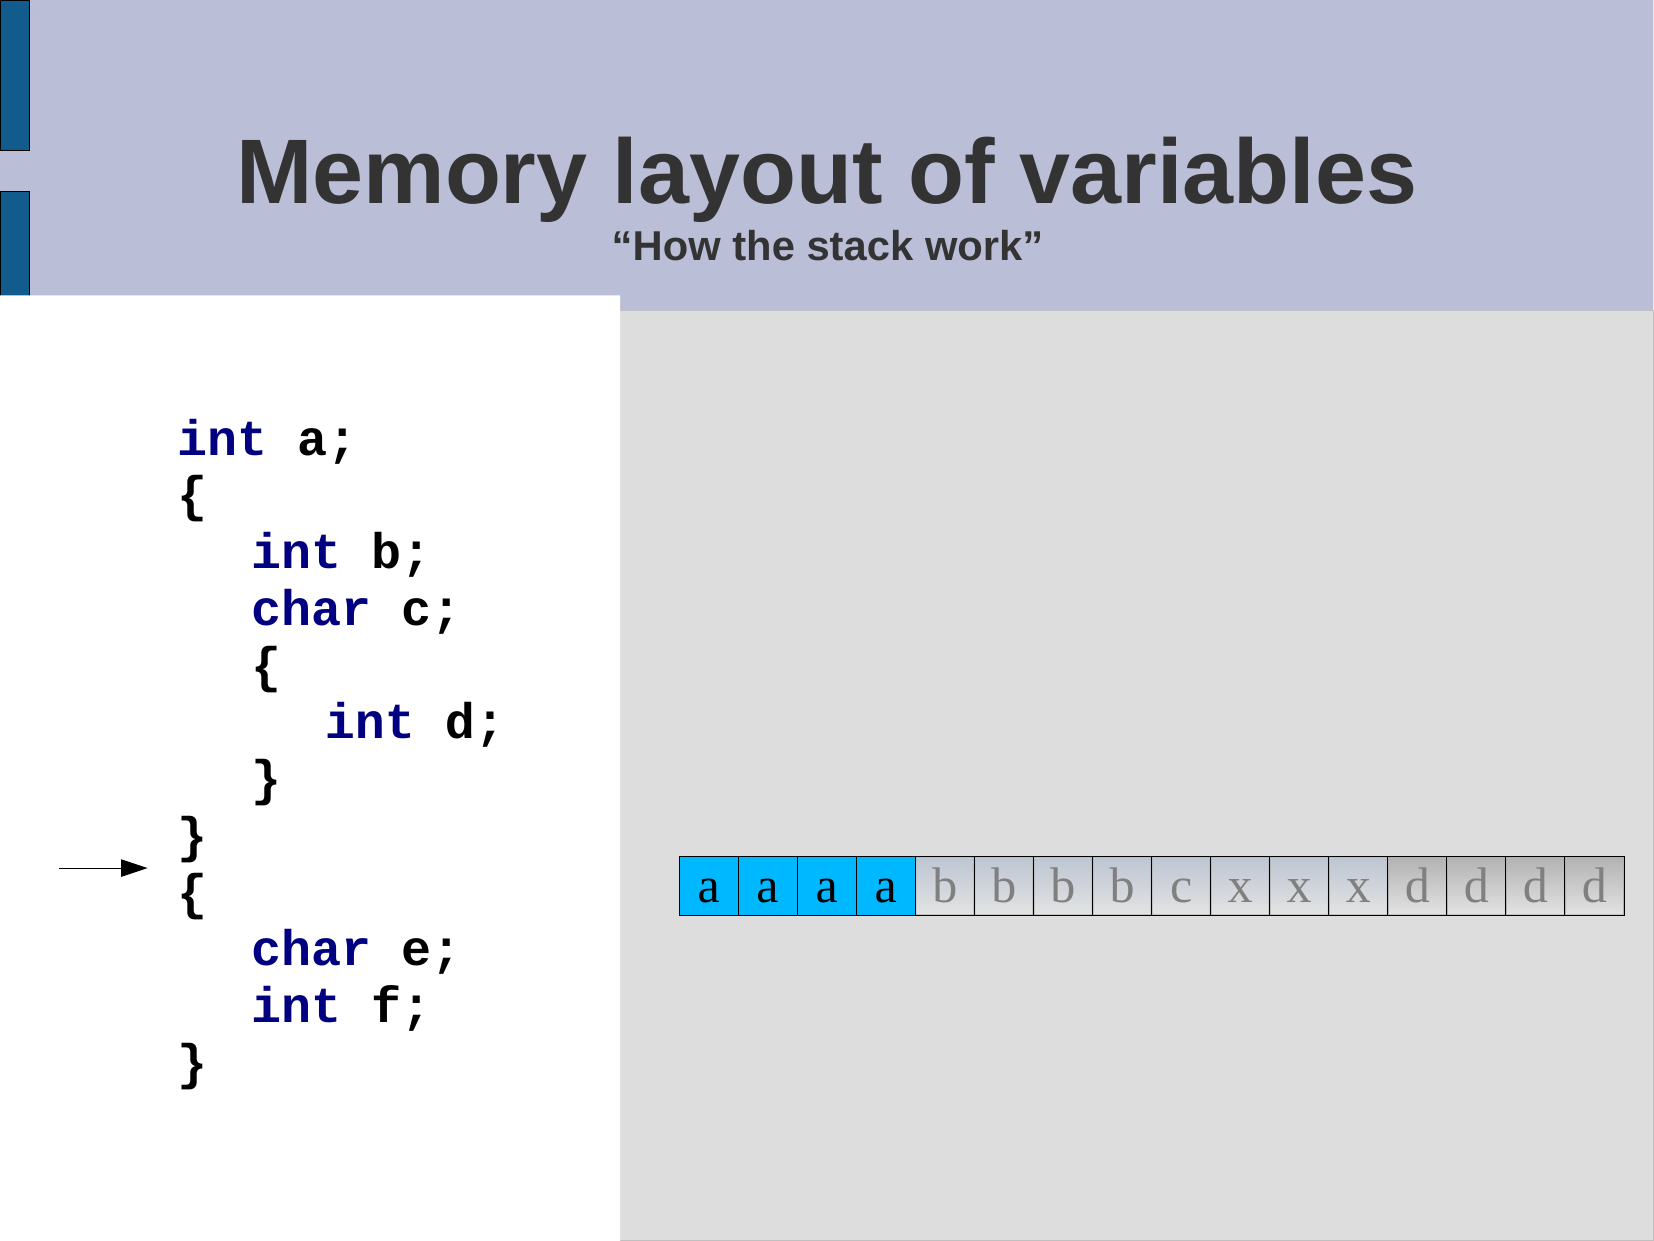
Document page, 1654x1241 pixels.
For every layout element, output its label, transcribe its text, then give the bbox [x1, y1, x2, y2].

text_box x [1210, 856, 1269, 916]
text_box b [974, 856, 1033, 916]
text_box d [1564, 856, 1625, 916]
text_box c [1151, 856, 1210, 916]
text_box b [915, 856, 974, 916]
text_box x [1269, 856, 1328, 916]
text_box a [738, 856, 797, 916]
text_box a [856, 856, 915, 916]
text_box b [1092, 856, 1151, 916]
title Memory layout of variables “How the stack work” [121, 91, 1534, 299]
text_box x [1328, 856, 1387, 916]
text_box int a; { int b; char c; { int d; } } { char e; int f; } [0, 295, 621, 1241]
text_box b [1033, 856, 1092, 916]
text_box a [797, 856, 856, 916]
text_box d [1387, 856, 1446, 916]
text_box a [679, 856, 738, 916]
text_box d [1446, 856, 1505, 916]
text_box d [1505, 856, 1564, 916]
